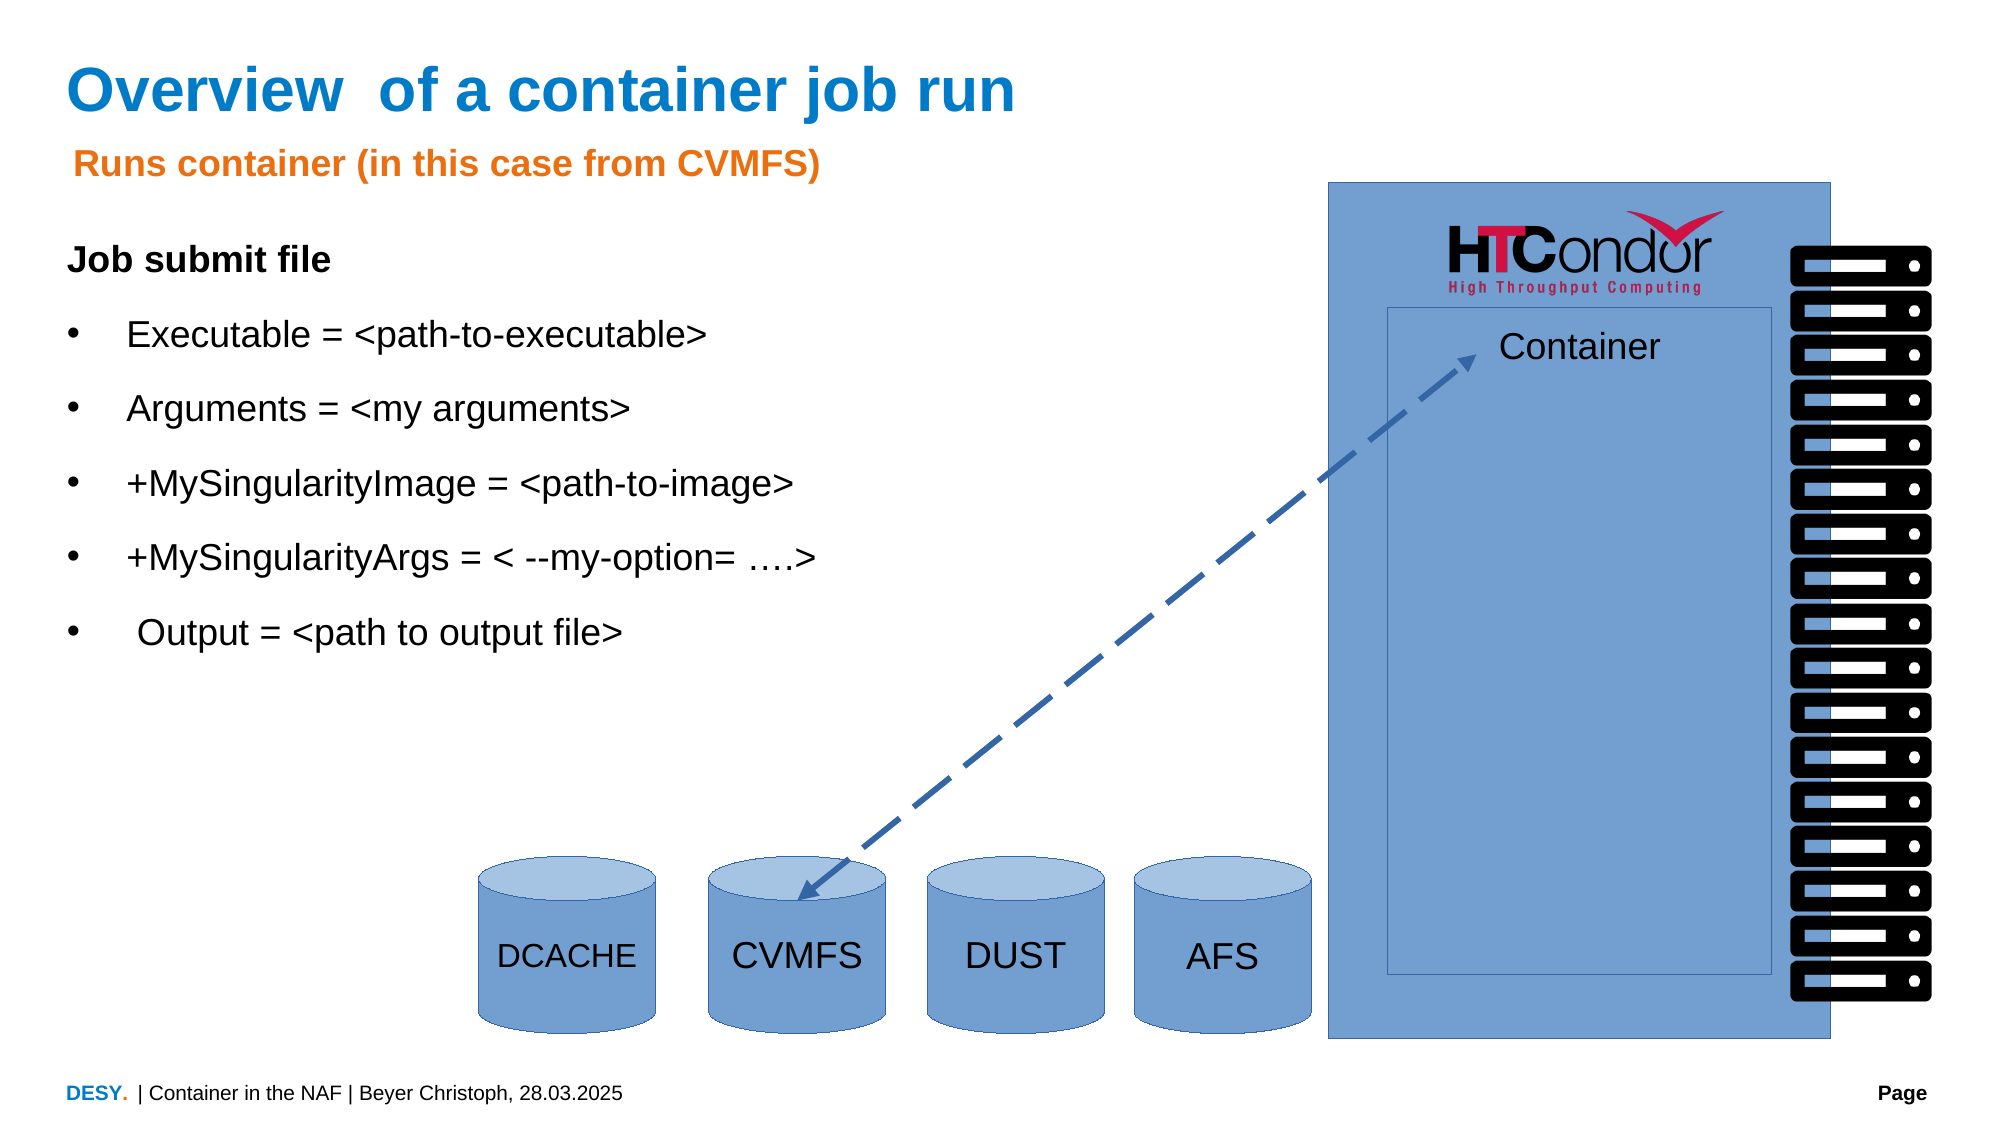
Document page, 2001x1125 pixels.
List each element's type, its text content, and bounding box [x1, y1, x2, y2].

text_box DUST [927, 881, 1105, 1034]
list Job submit file Executable = <path-to-executable> Arguments = <my arguments> +MySingularityImage = <path-to-image> +MySingularityArgs = < --my-option= ….> Output = <path to output file> [66, 230, 916, 739]
text_box DCACHE [478, 881, 656, 1034]
text_box AFS [1134, 880, 1312, 1034]
title Overview of a container job run [66, 57, 1123, 132]
list Runs container (in this case from CVMFS) [13, 134, 886, 197]
picture [1446, 210, 1727, 296]
text_box CVMFS [708, 881, 886, 1034]
text_box Container [1387, 307, 1772, 975]
picture [1772, 225, 1949, 1004]
text_box [1328, 182, 1831, 1039]
